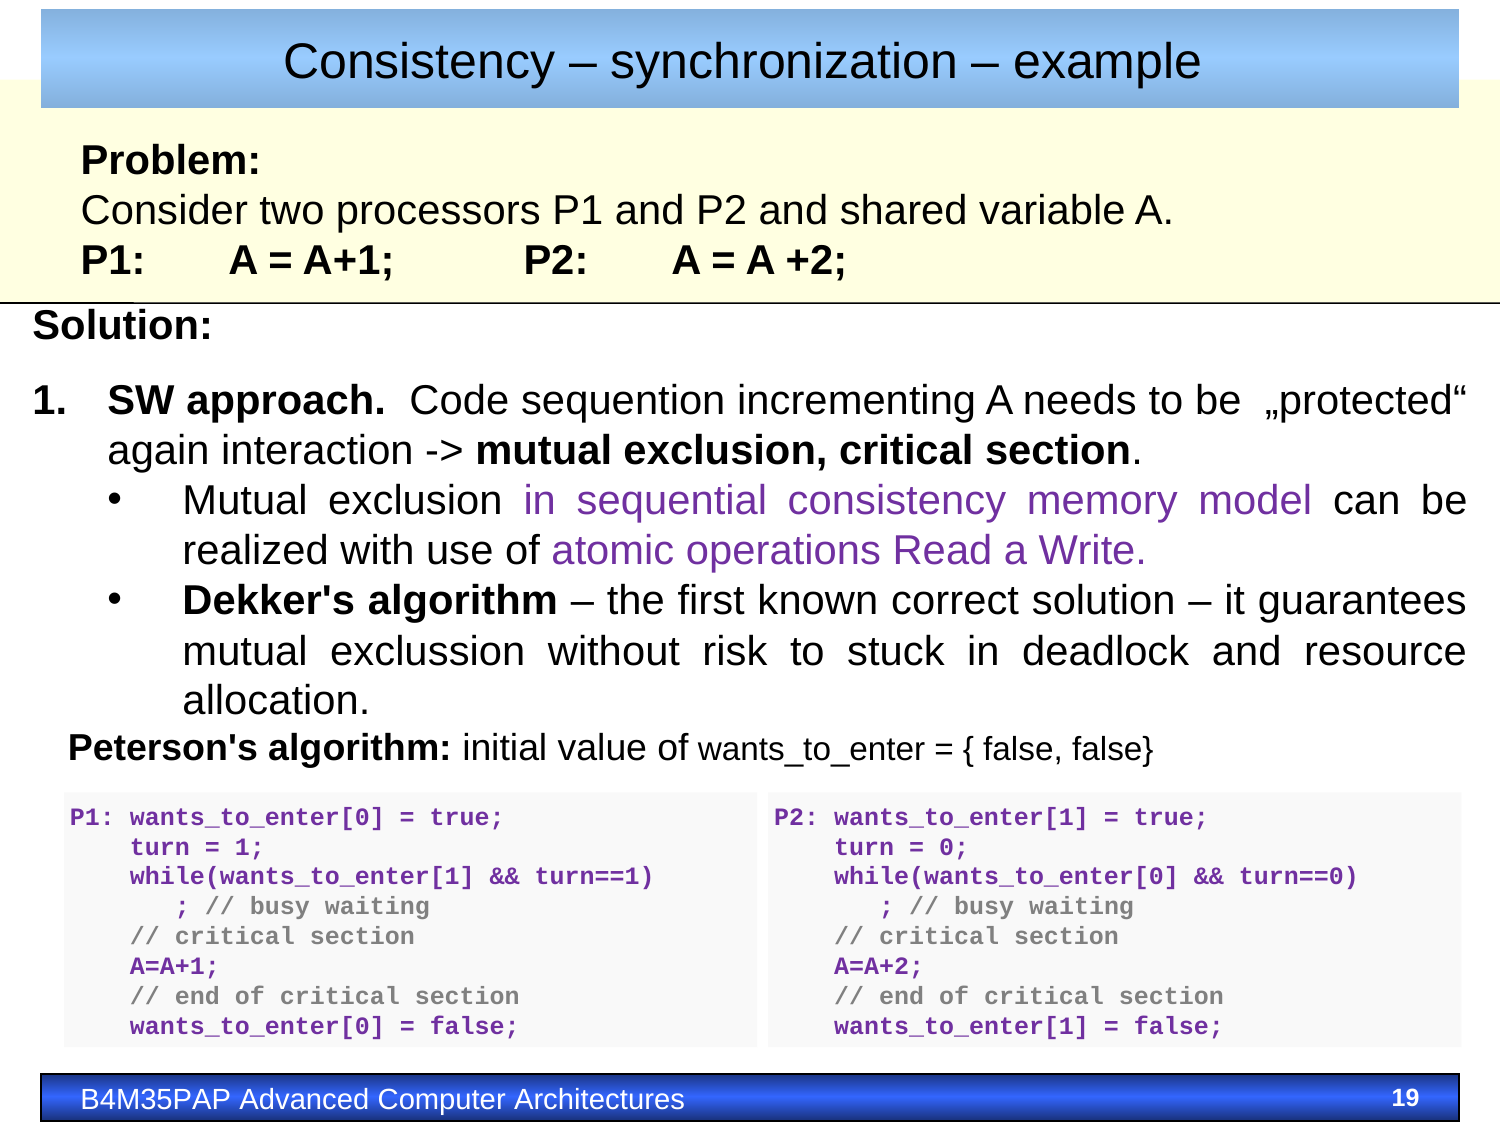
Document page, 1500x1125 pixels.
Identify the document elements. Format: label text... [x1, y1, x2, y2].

text_box Peterson's algorithm: initial value of wants_to_enter = { false, false} [53, 715, 1454, 776]
text_box Problem: Consider two processors P1 and P2 and shared variable A. P1: A = A+1; P2: A = A +2; [65, 125, 1435, 291]
title Consistency – synchronization – example [41, 9, 1459, 108]
text_box [0, 79, 1500, 302]
text_box P1: wants_to_enter[0] = true; turn = 1; while(wants_to_enter[1] && turn==1) ; // busy waiting // critical section A=A+1; // end of critical section wants_to_enter[0] = false; [64, 792, 758, 1048]
text_box P2: wants_to_enter[1] = true; turn = 0; while(wants_to_enter[0] && turn==0) ; // busy waiting // critical section A=A+2; // end of critical section wants_to_enter[1] = false; [768, 792, 1462, 1048]
text_box Solution: SW approach. Code sequention incrementing A needs to be „protected“ again interaction -> mutual exclusion, critical section. Mutual exclusion in sequential consistency memory model can be realized with use of atomic operations Read a Write. Dekker's algorithm – the first known correct solution – it guarantees mutual exclussion without risk to stuck in deadlock and resource allocation. [17, 304, 1483, 781]
